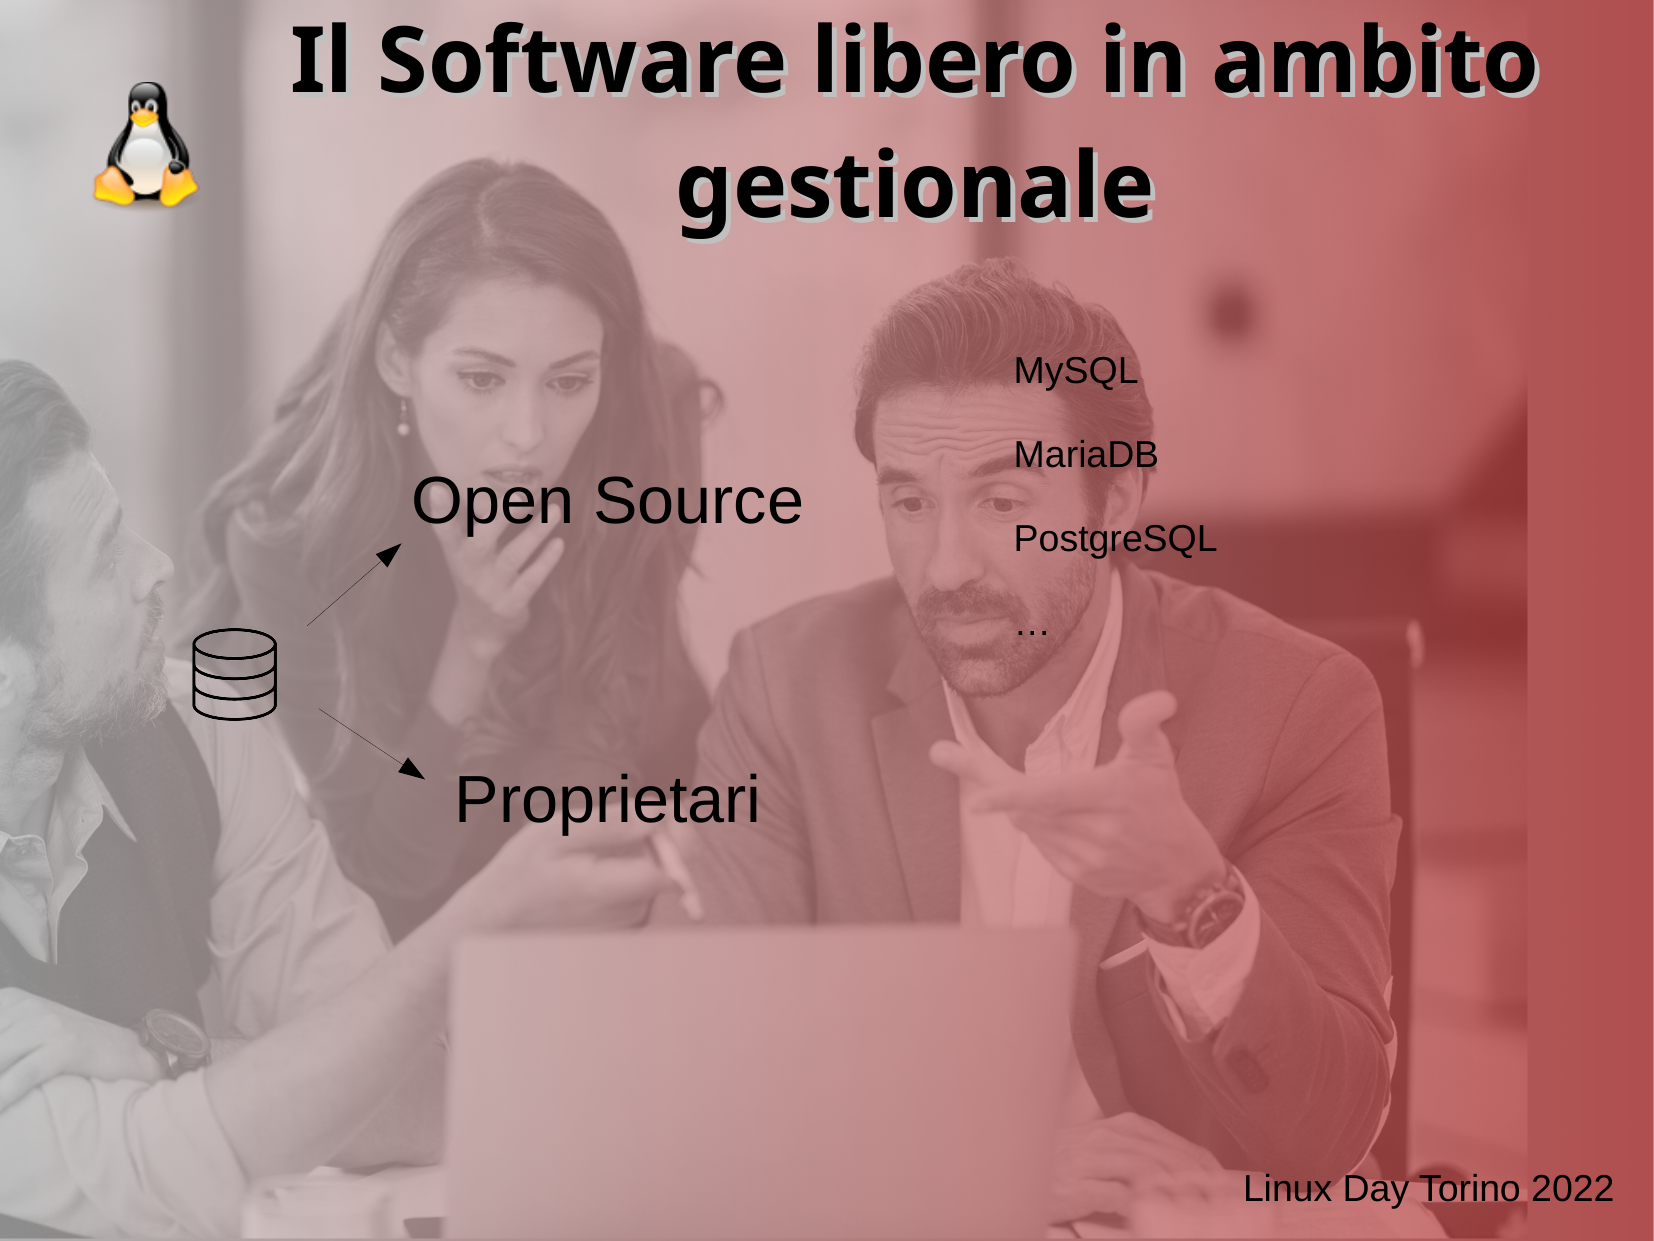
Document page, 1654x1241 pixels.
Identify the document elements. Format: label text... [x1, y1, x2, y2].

subtitle Open Source Proprietari [82, 290, 1134, 1010]
title Il Software libero in ambito gestionale [259, 17, 1571, 222]
text_box Linux Day Torino 2022 [1228, 1159, 1630, 1217]
picture [0, 0, 1654, 1241]
text_box MySQL MariaDB PostgreSQL … [999, 342, 1259, 652]
